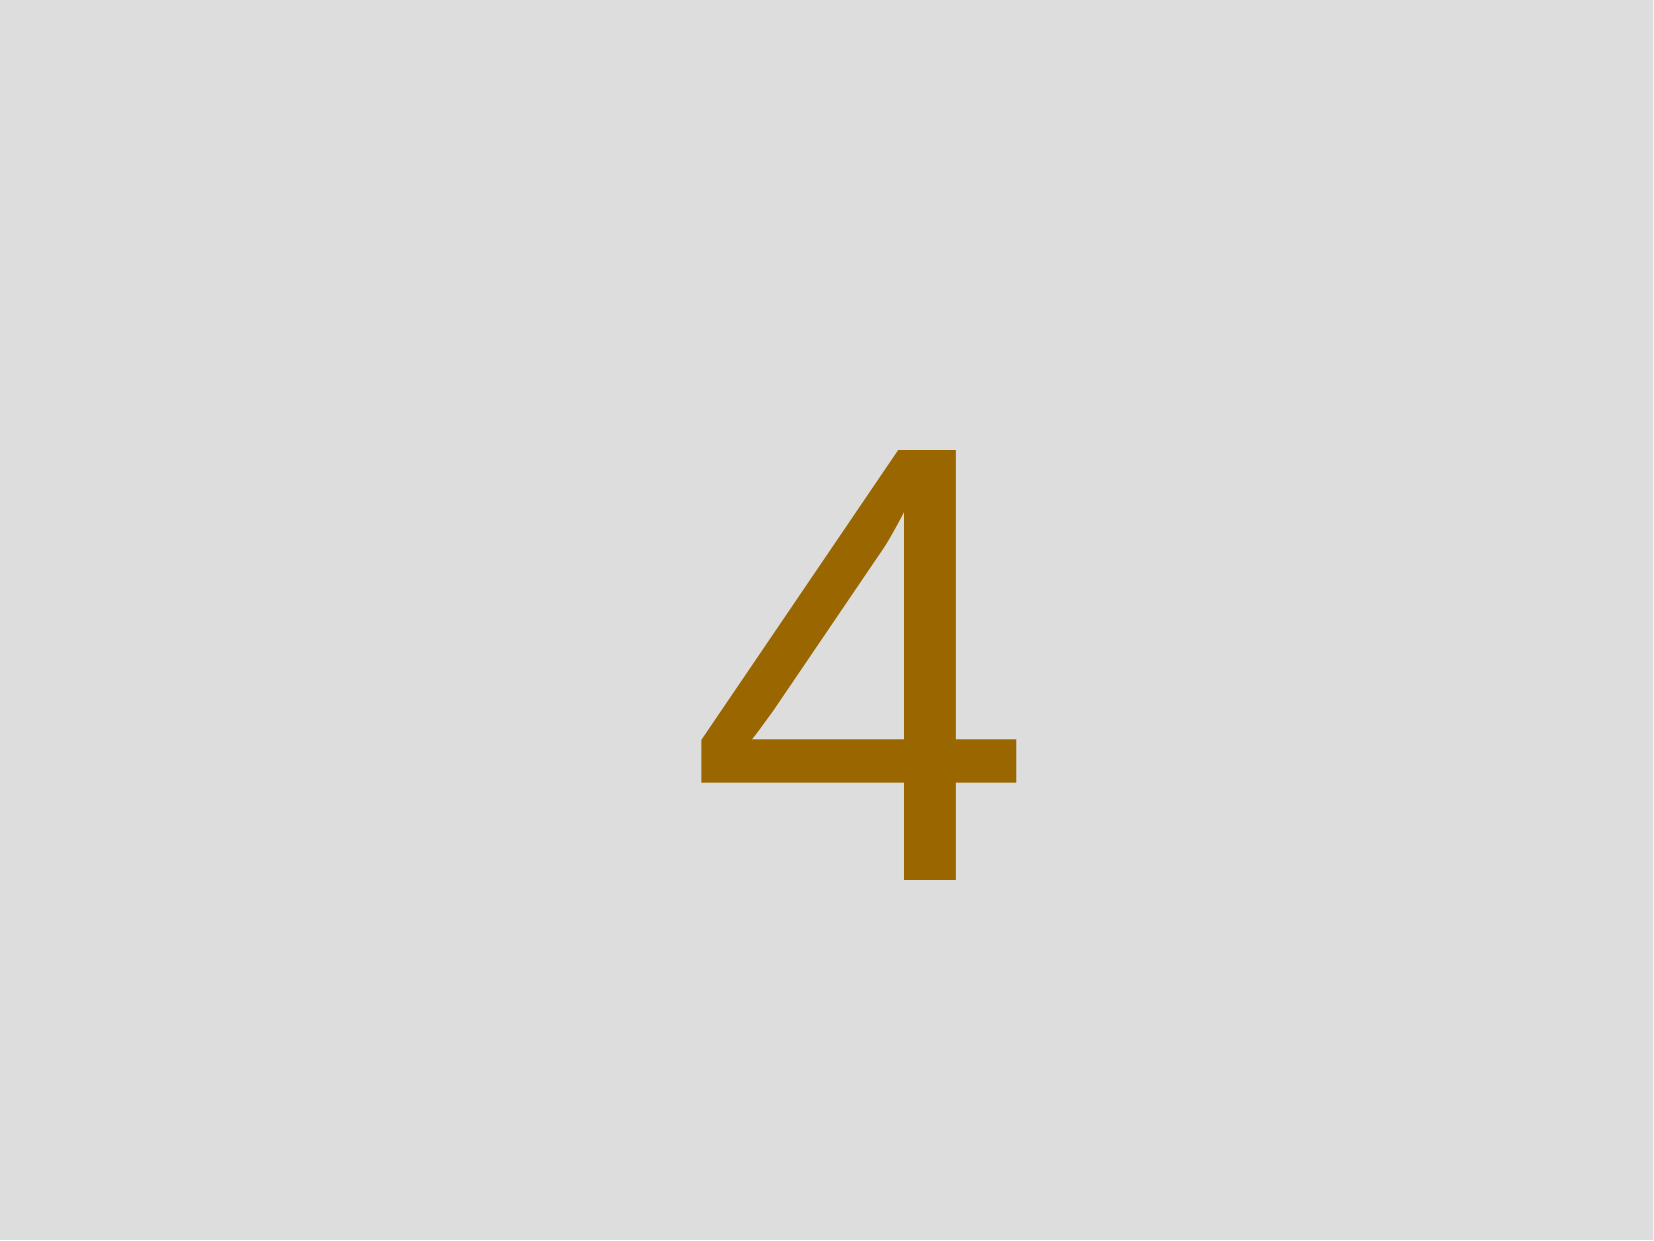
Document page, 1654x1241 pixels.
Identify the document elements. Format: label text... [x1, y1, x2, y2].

text_box 4 [673, 307, 1087, 1021]
